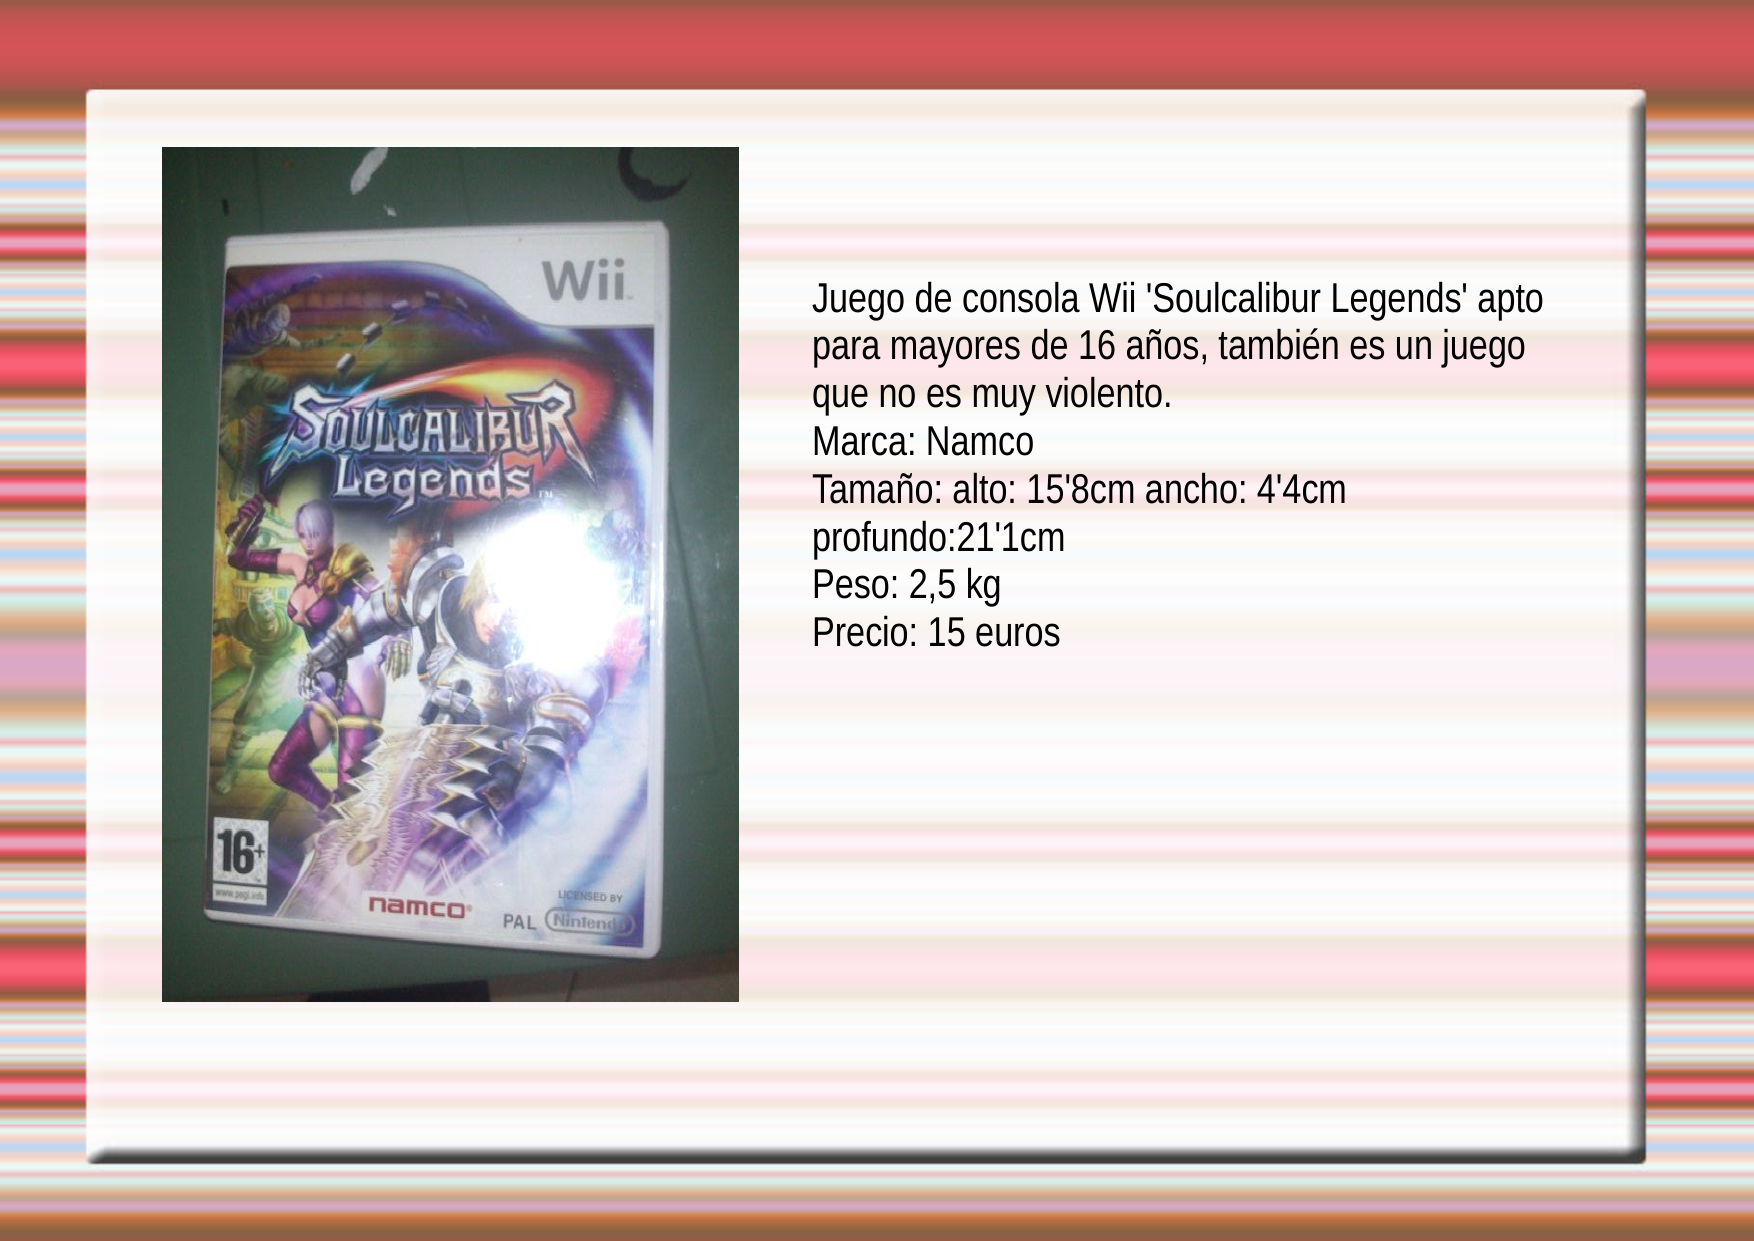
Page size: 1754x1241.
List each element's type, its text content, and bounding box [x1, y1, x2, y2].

picture [0, 0, 1754, 1241]
text_box Juego de consola Wii 'Soulcalibur Legends' apto para mayores de 16 años, también es un juego que no es muy violento. Marca: Namco Tamaño: alto: 15'8cm ancho: 4'4cm profundo:21'1cm Peso: 2,5 kg Precio: 15 euros [797, 265, 1565, 659]
